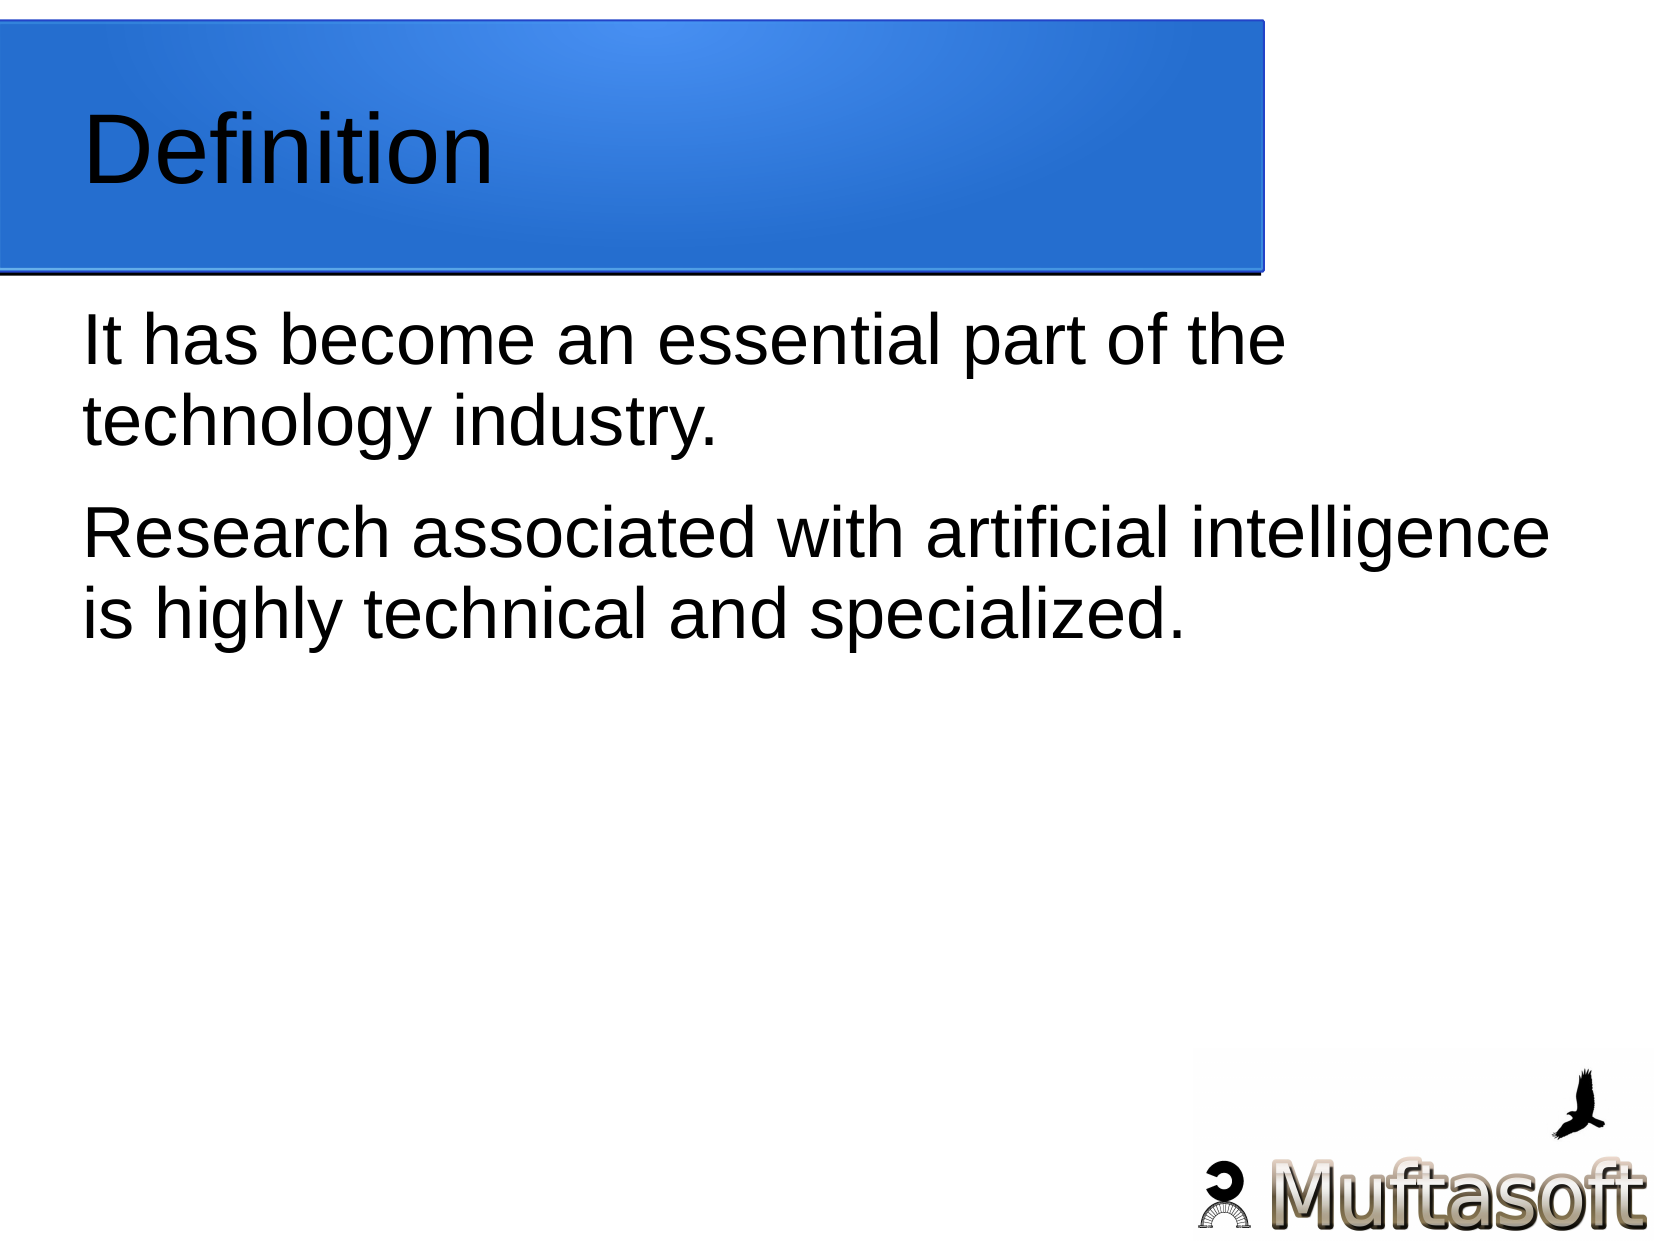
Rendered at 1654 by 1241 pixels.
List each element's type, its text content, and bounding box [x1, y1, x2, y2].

title Definition [82, 47, 1235, 252]
picture [1193, 1048, 1654, 1241]
list It has become an essential part of the technology industry. Research associated with artificial intelligence is highly technical and specialized. [82, 299, 1571, 1019]
